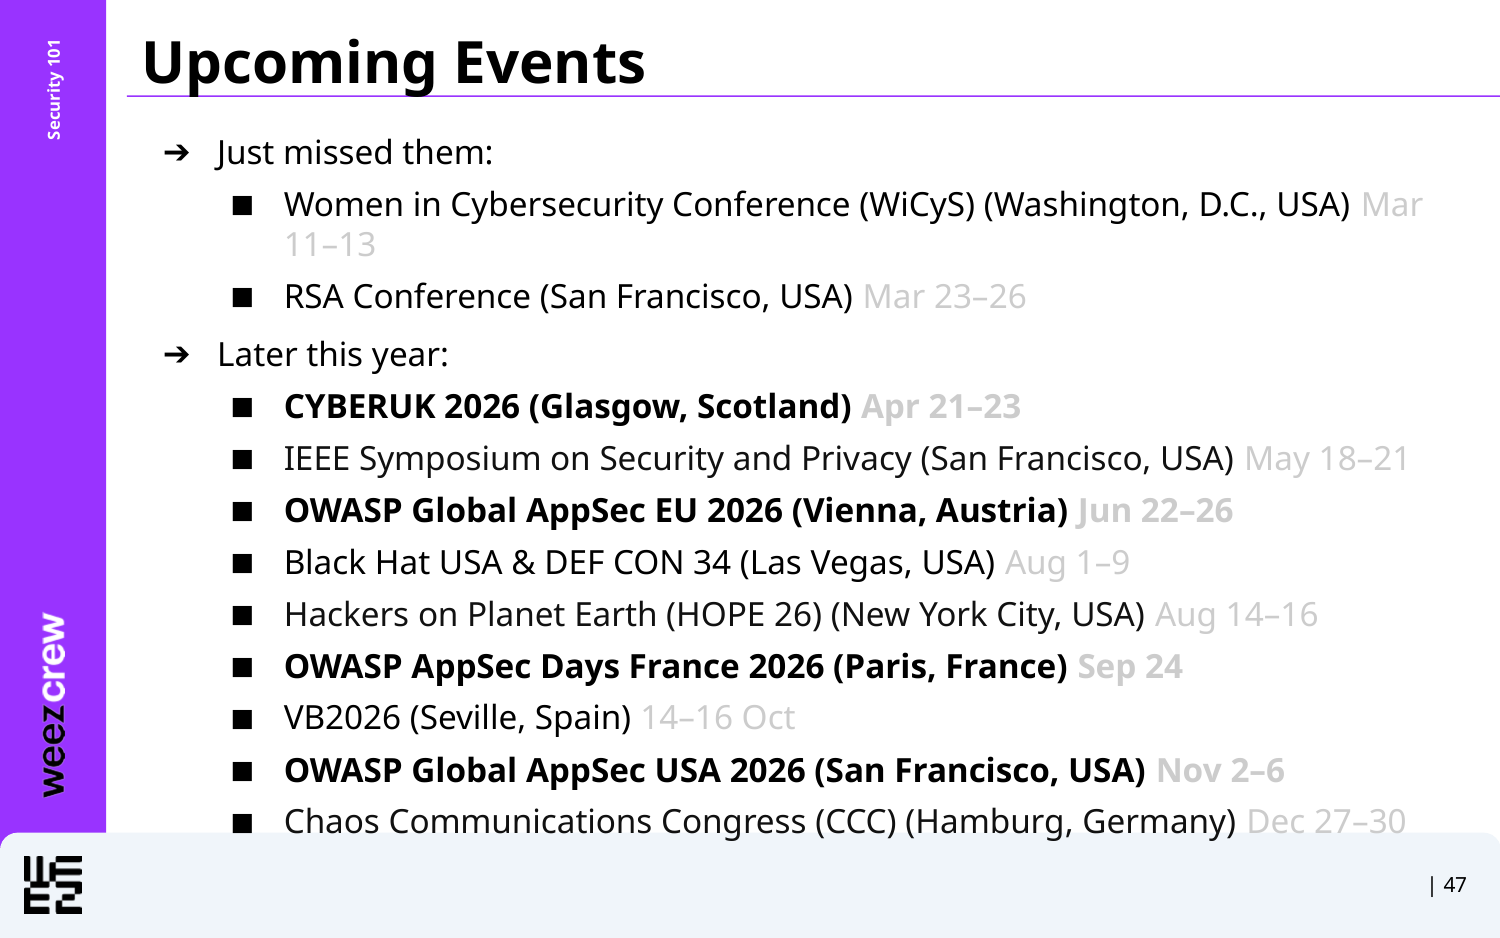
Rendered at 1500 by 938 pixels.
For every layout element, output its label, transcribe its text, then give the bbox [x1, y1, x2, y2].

title Security 101 [0, 24, 107, 497]
title Upcoming Events [126, 24, 1480, 97]
picture [24, 856, 82, 914]
list Just missed them: Women in Cybersecurity Conference (WiCyS) (Washington, D.C., USA) Mar 11–13 RSA Conference (San Francisco, USA) Mar 23–26 Later this year: CYBERUK 2026 (Glasgow, Scotland) Apr 21–23 IEEE Symposium on Security and Privacy (San Francisco, USA) May 18–21 OWASP Global AppSec EU 2026 (Vienna, Austria) Jun 22–26 Black Hat USA & DEF CON 34 (Las Vegas, USA) Aug 1–9 Hackers on Planet Earth (HOPE 26) (New York City, USA) Aug 14–16 OWASP AppSec Days France 2026 (Paris, France) Sep 24 VB2026 (Seville, Spain) 14–16 Oct OWASP Global AppSec USA 2026 (San Francisco, USA) Nov 2–6 Chaos Communications Congress (CCC) (Hamburg, Germany) Dec 27–30 [127, 110, 1500, 820]
slide_number | <number> [1393, 850, 1482, 922]
picture [43, 612, 65, 798]
